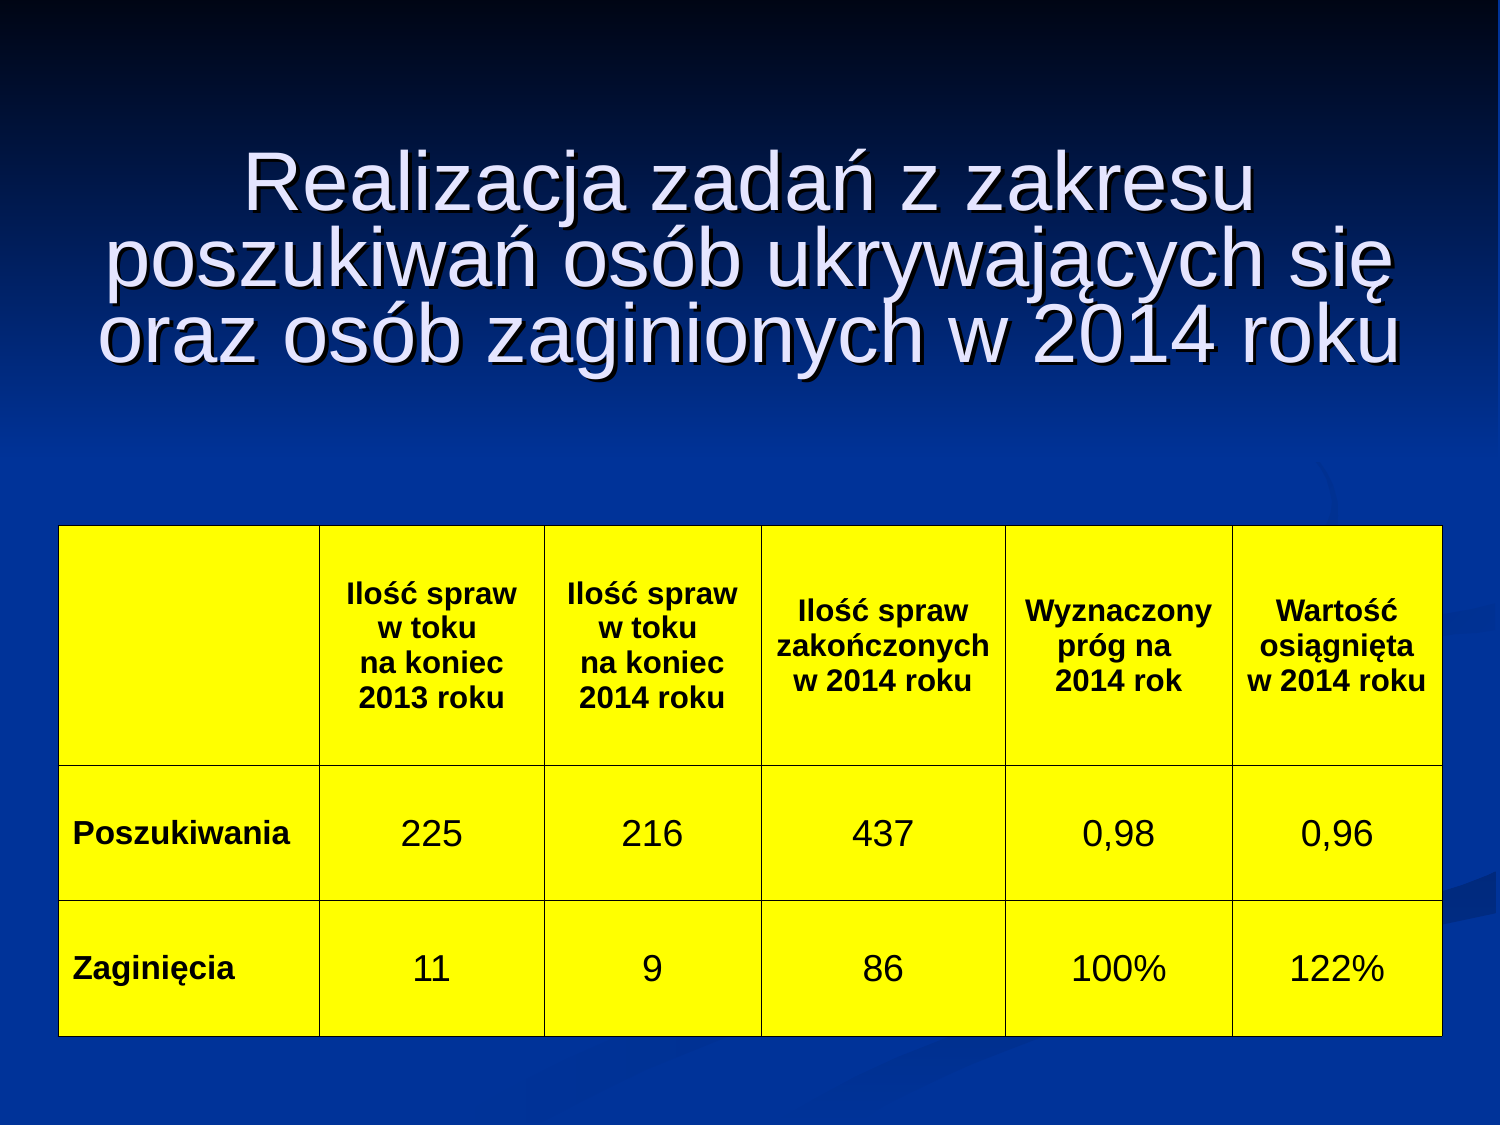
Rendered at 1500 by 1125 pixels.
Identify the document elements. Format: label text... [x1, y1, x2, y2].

table_header Ilość spraw zakończonych w 2014 roku [762, 526, 1005, 765]
table_header Wyznaczony próg na 2014 rok [1006, 526, 1232, 765]
table_cell 437 [762, 766, 1005, 900]
table_header Wartość osiągnięta w 2014 roku [1233, 526, 1442, 765]
table_header Ilość spraw w toku na koniec 2014 roku [545, 526, 761, 765]
table_cell 225 [320, 766, 544, 900]
table_cell 216 [545, 766, 761, 900]
table_header Ilość spraw w toku na koniec 2013 roku [320, 526, 544, 765]
table_cell 0,96 [1233, 766, 1442, 900]
table_cell Poszukiwania [59, 766, 319, 900]
table_cell 9 [545, 901, 761, 1036]
table_cell 100% [1006, 901, 1232, 1036]
table_cell Zaginięcia [59, 901, 319, 1036]
table_cell 0,98 [1006, 766, 1232, 900]
title Realizacja zadań z zakresu poszukiwań osób ukrywających się oraz osób zaginionych w 2014 roku [76, 141, 1424, 385]
table_header [59, 526, 319, 765]
table_cell 86 [762, 901, 1005, 1036]
table_cell 11 [320, 901, 544, 1036]
table_cell 122% [1233, 901, 1442, 1036]
